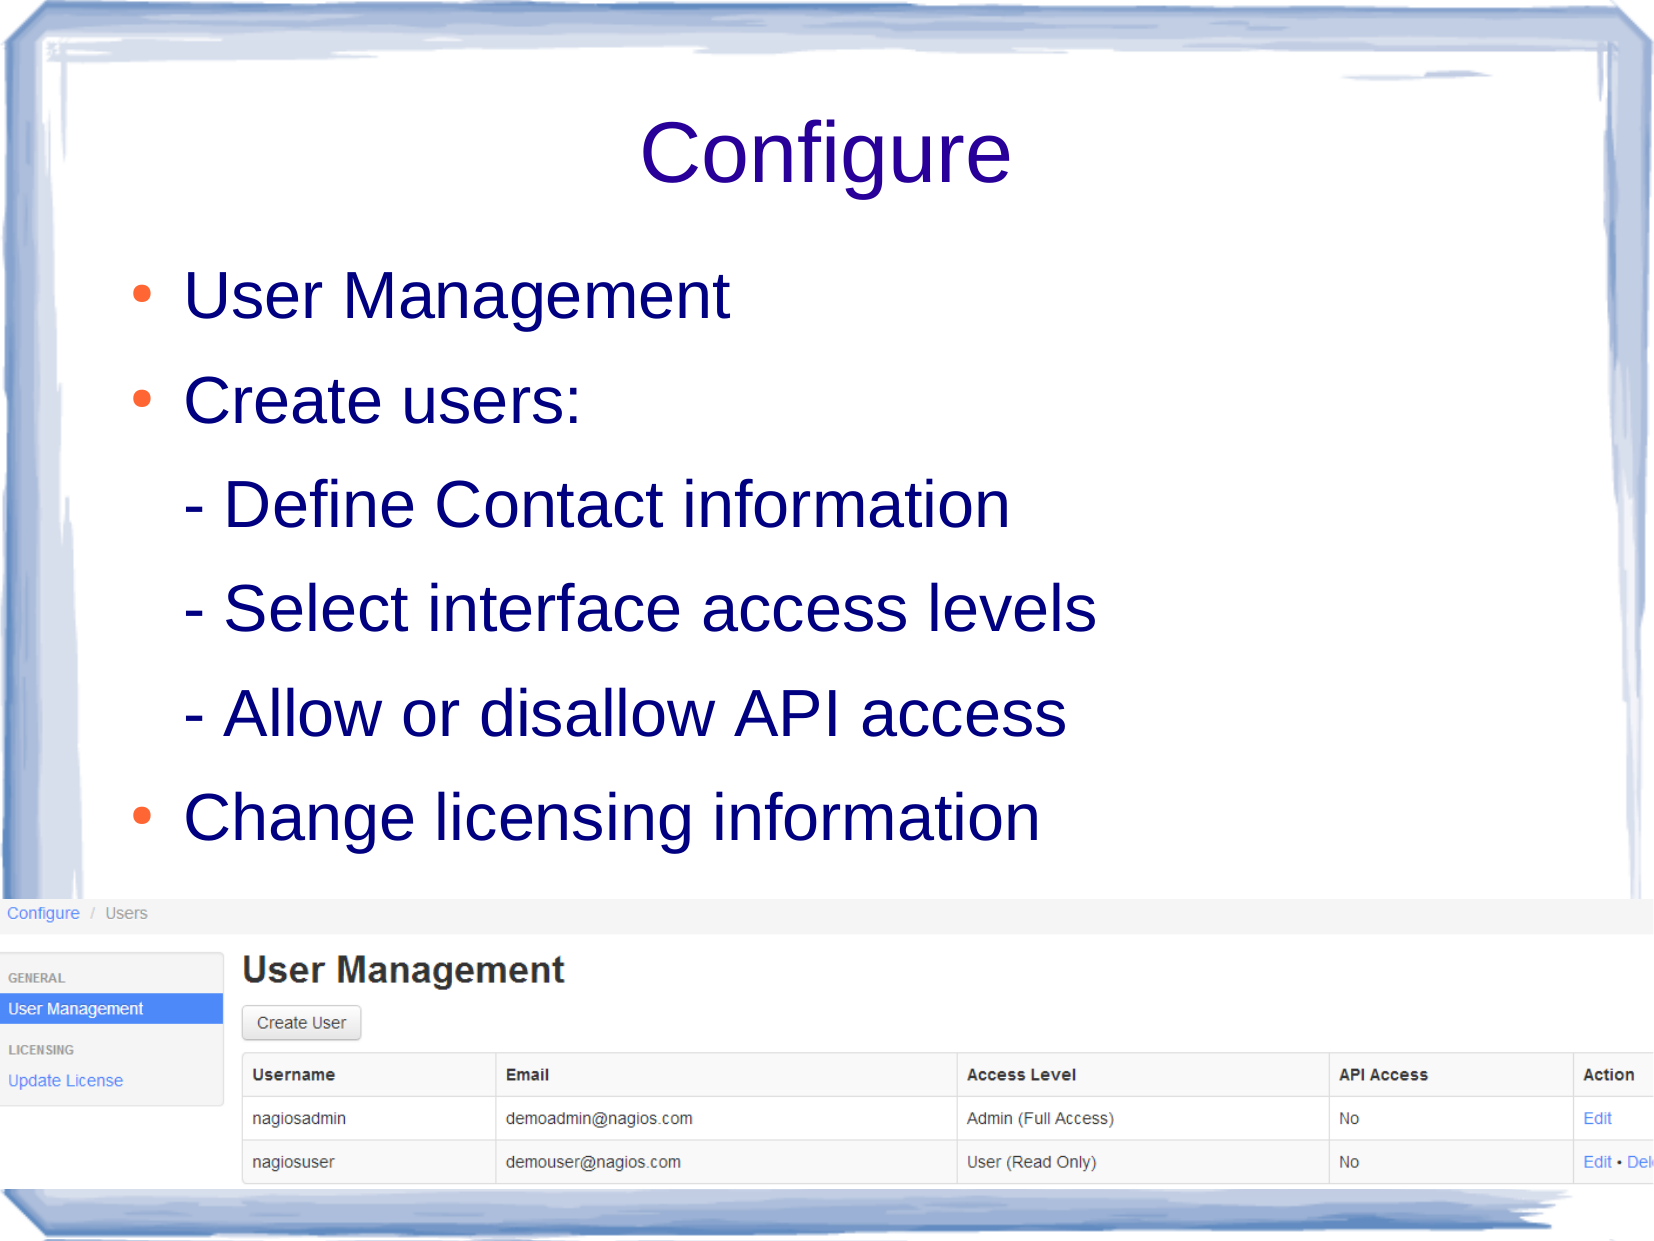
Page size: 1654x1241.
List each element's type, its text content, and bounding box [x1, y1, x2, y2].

picture [0, 0, 1654, 1241]
title Configure [82, 49, 1571, 257]
list User Management Create users: - Define Contact information - Select interface access levels - Allow or disallow API access Change licensing information [112, 258, 1566, 899]
